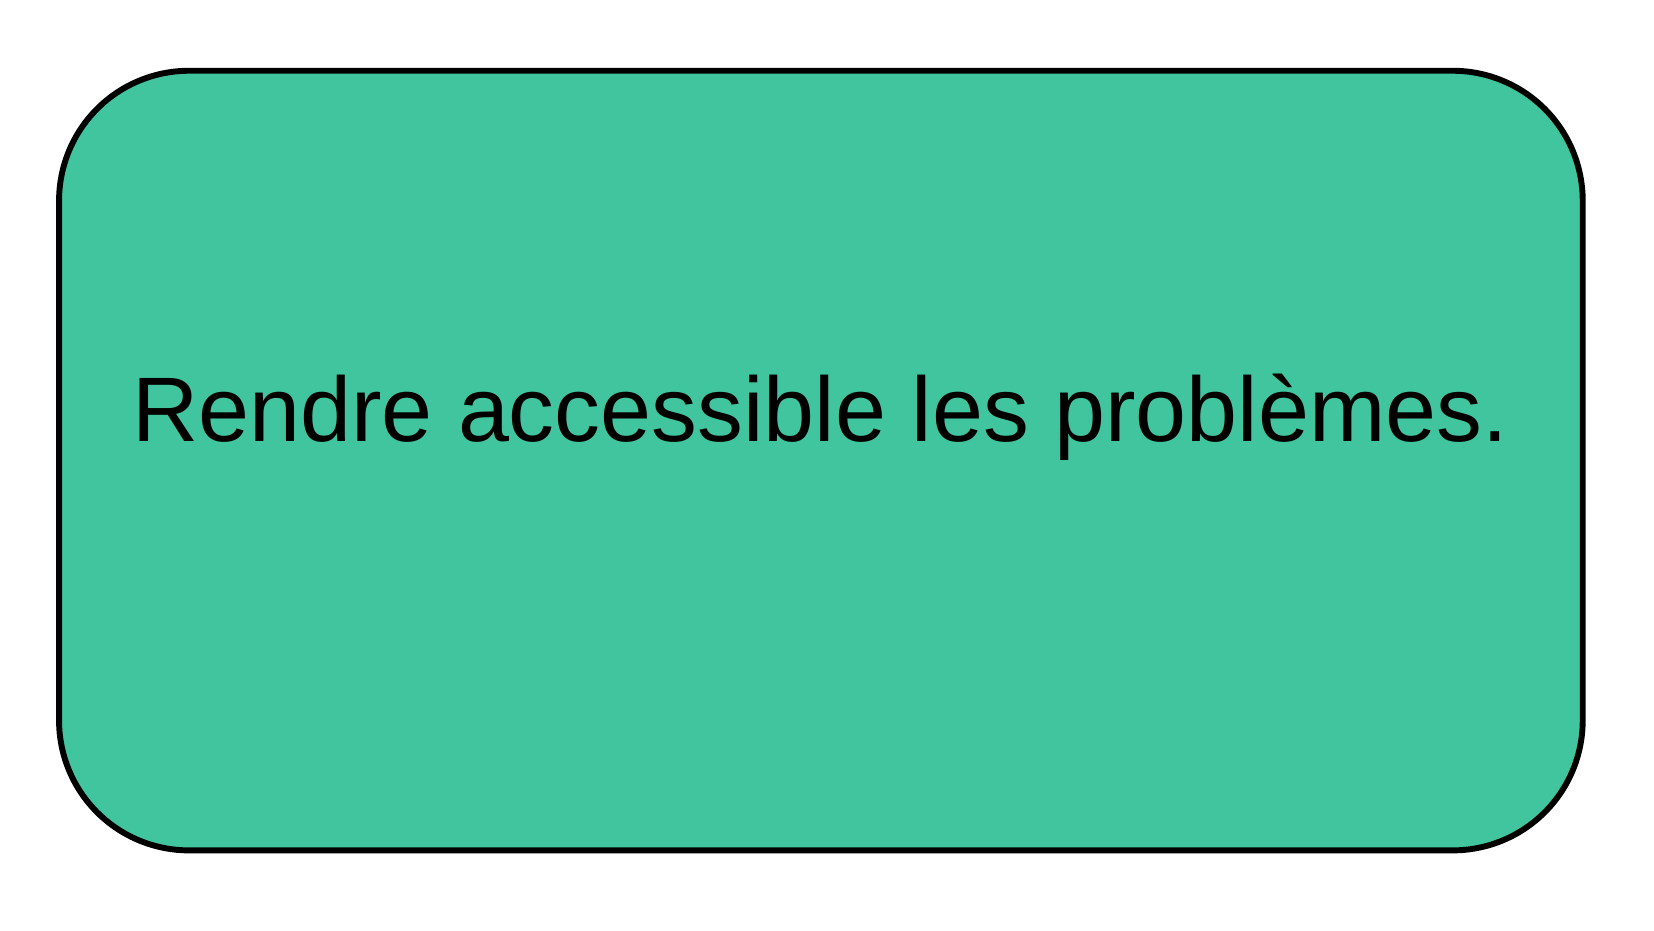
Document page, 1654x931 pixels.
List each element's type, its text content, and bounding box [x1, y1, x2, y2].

text_box Rendre accessible les problèmes. [59, 70, 1583, 851]
